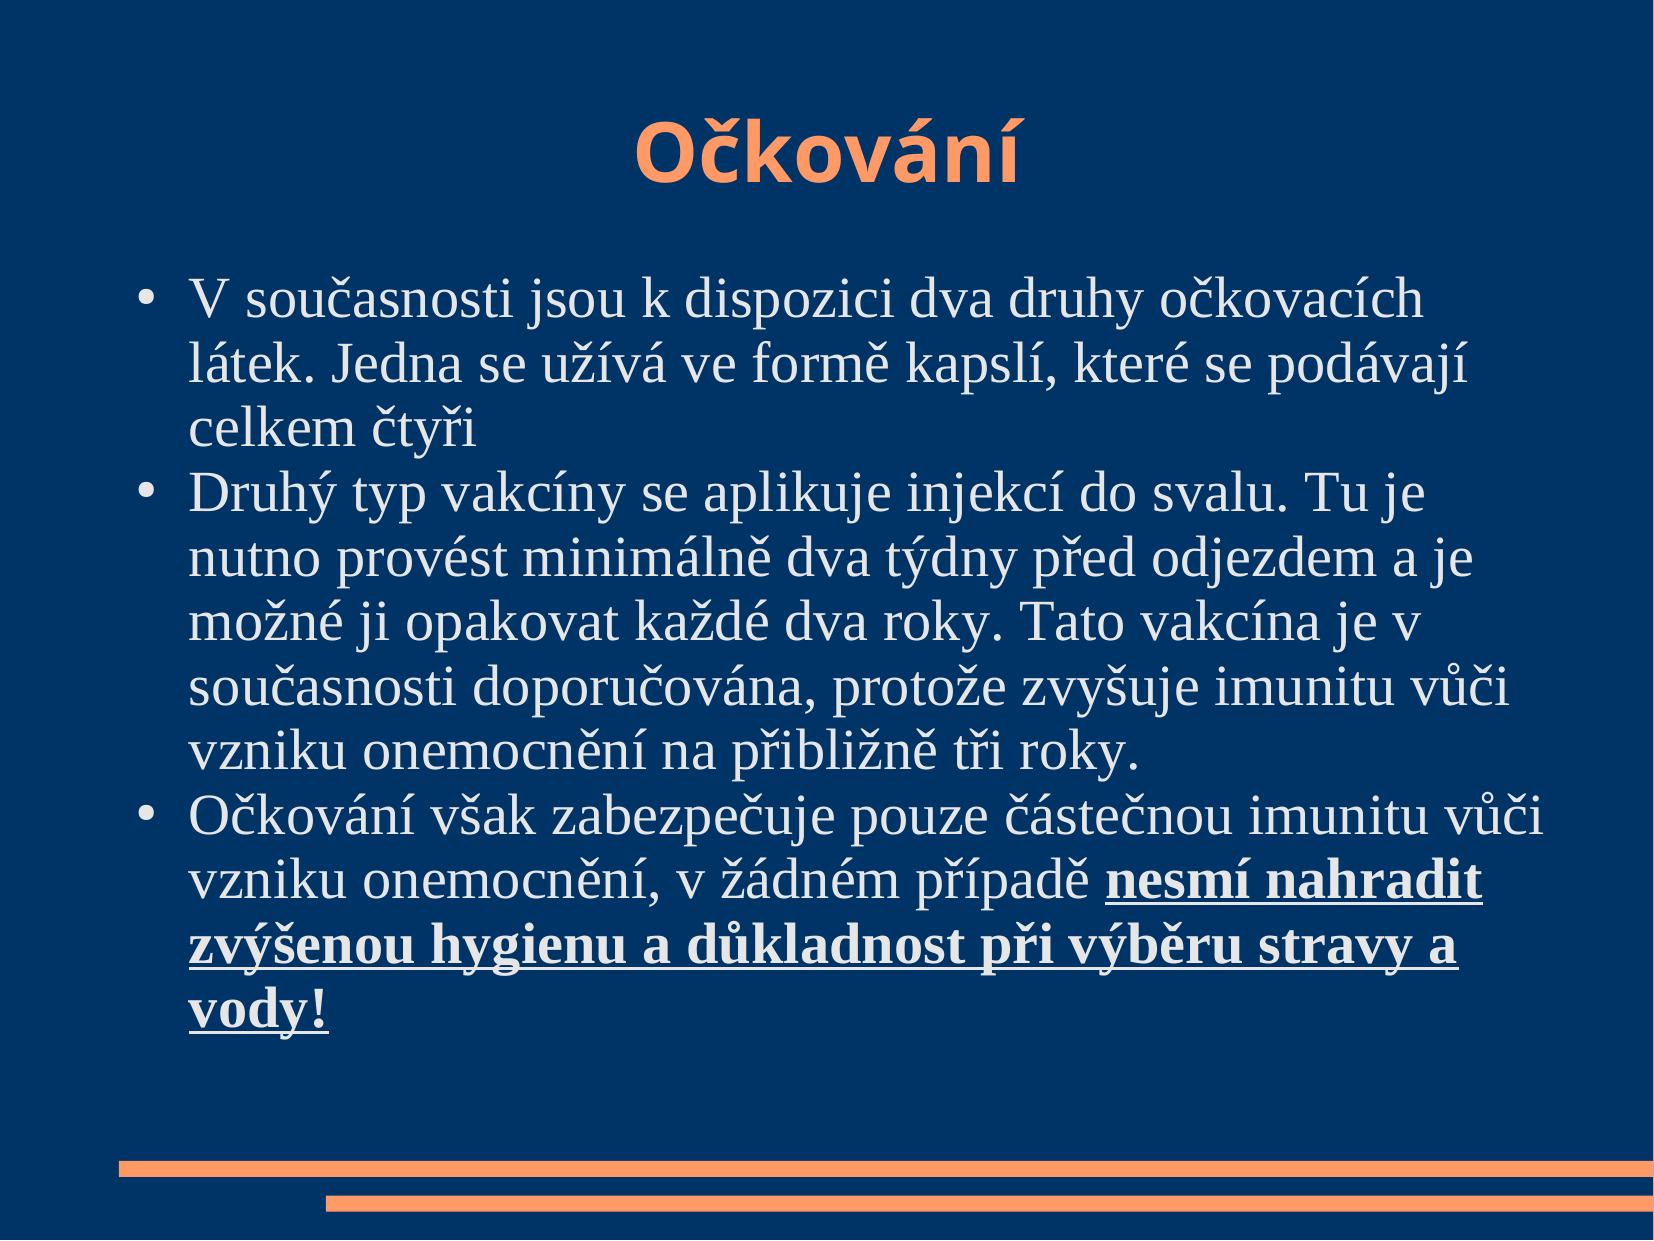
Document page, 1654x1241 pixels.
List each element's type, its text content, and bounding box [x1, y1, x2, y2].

list V současnosti jsou k dispozici dva druhy očkovacích látek. Jedna se užívá ve formě kapslí, které se podávají celkem čtyři Druhý typ vakcíny se aplikuje injekcí do svalu. Tu je nutno provést minimálně dva týdny před odjezdem a je možné ji opakovat každé dva roky. Tato vakcína je v současnosti doporučována, protože zvyšuje imunitu vůči vzniku onemocnění na přibližně tři roky. Očkování však zabezpečuje pouze částečnou imunitu vůči vzniku onemocnění, v žádném případě nesmí nahradit zvýšenou hygienu a důkladnost při výběru stravy a vody! [118, 265, 1558, 1061]
title Očkování [121, 53, 1534, 247]
